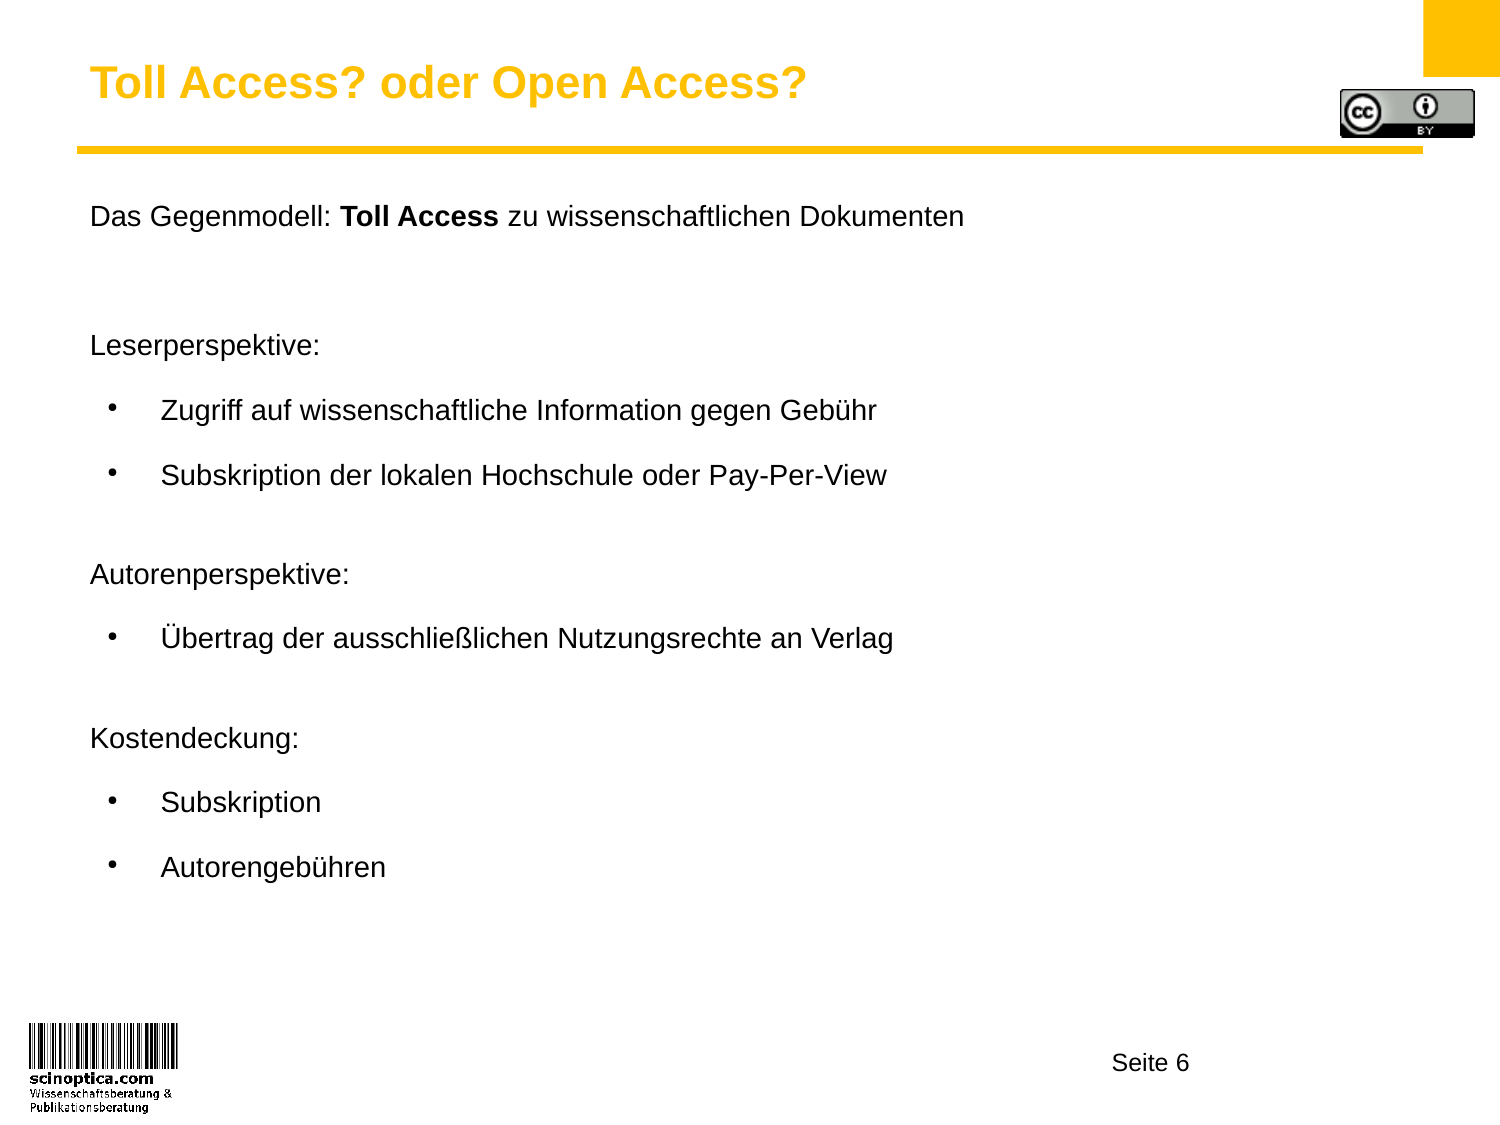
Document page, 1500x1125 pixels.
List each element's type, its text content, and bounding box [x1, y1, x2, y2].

picture [1425, 89, 1475, 138]
picture [29, 1023, 178, 1116]
title Toll Access? oder Open Access? [75, 45, 1425, 161]
list Das Gegenmodell: Toll Access zu wissenschaftlichen Dokumenten Leserperspektive: Zugriff auf wissenschaftliche Information gegen Gebühr Subskription der lokalen Hochschule oder Pay-Per-View Autorenperspektive: Übertrag der ausschließlichen Nutzungsrechte an Verlag Kostendeckung: Subskription Autorengebühren [75, 190, 1424, 1034]
slide_number Seite <Nummer> [1096, 1039, 1447, 1118]
